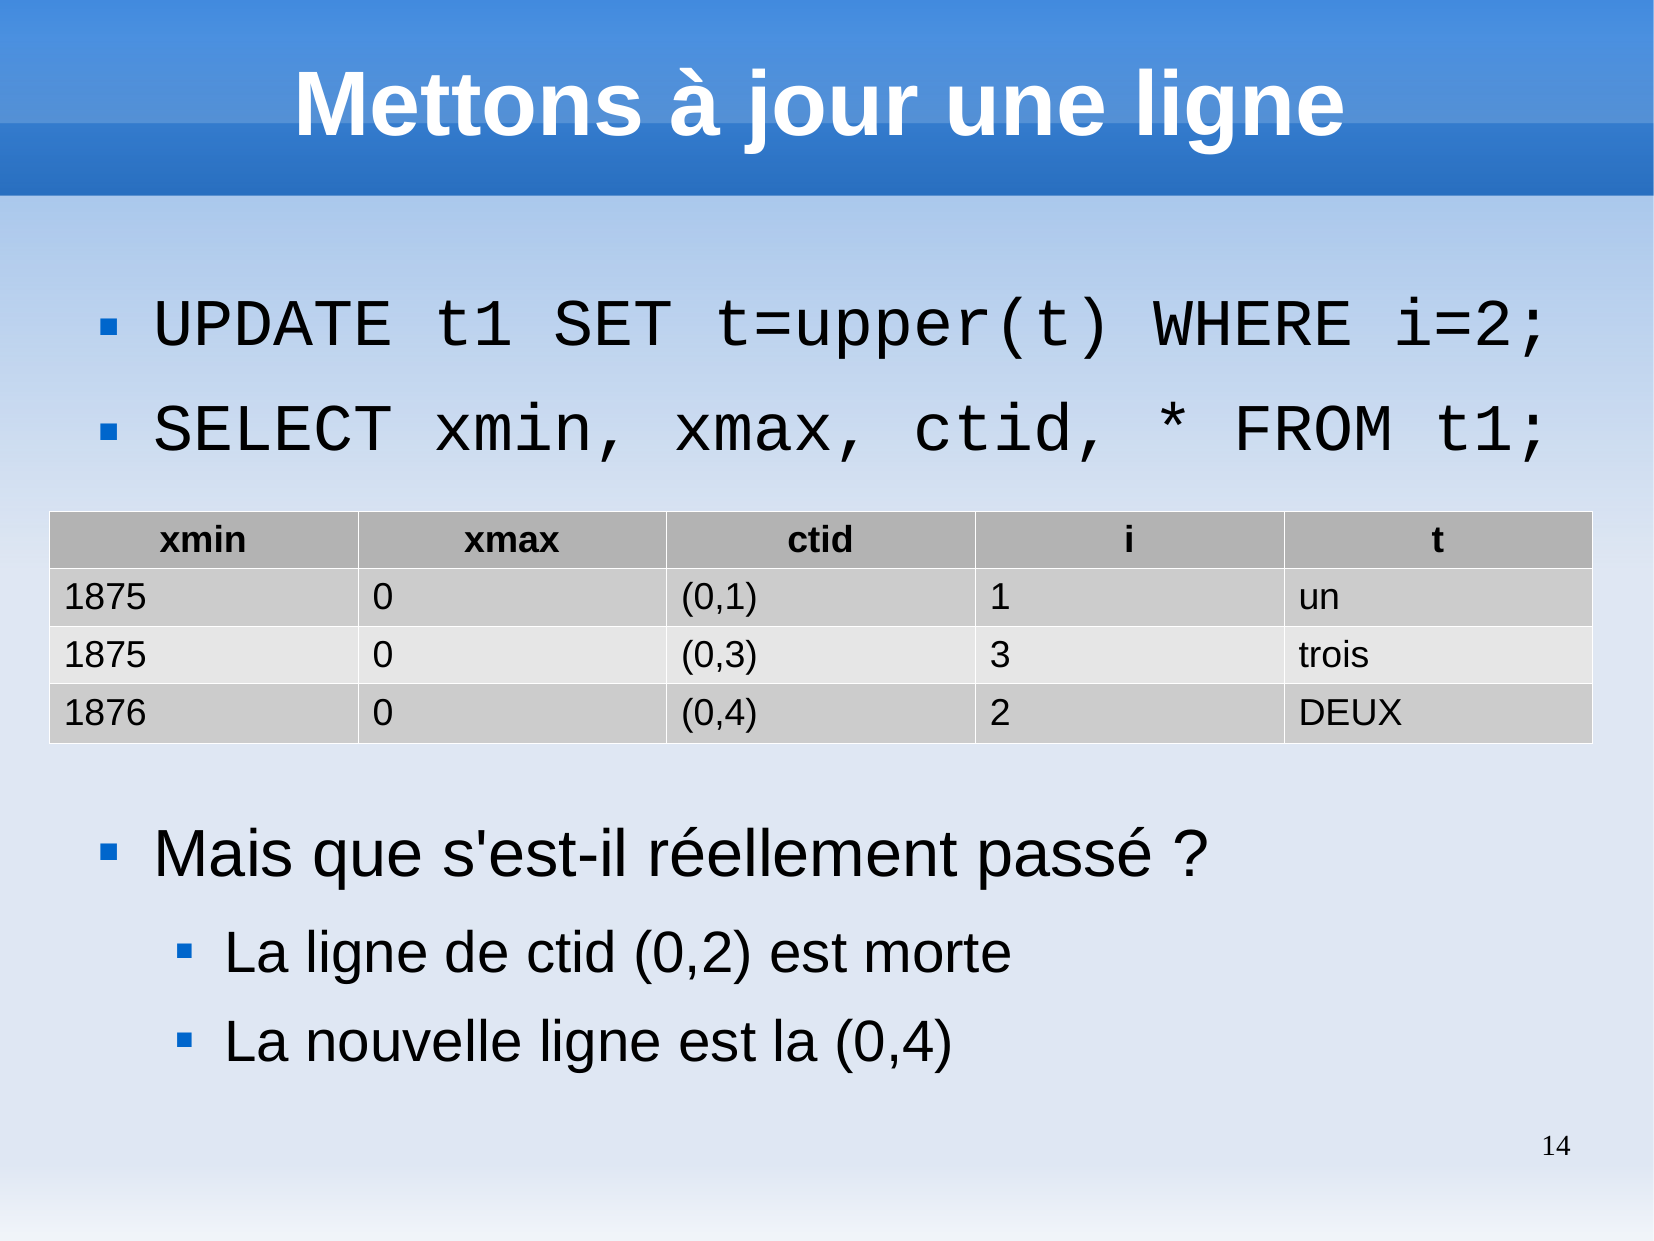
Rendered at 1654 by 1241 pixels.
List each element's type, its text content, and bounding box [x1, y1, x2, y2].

table_header i [976, 512, 1284, 568]
table_cell 0 [359, 627, 666, 683]
table_cell 1875 [50, 569, 358, 626]
table_cell 2 [976, 684, 1284, 743]
table_cell (0,3) [667, 627, 975, 683]
table_cell 3 [976, 627, 1284, 683]
list UPDATE t1 SET t=upper(t) WHERE i=2; SELECT xmin, xmax, ctid, * FROM t1; Mais que s'est-il réellement passé ? La ligne de ctid (0,2) est morte La nouvelle ligne est la (0,4) [82, 744, 1571, 1094]
list UPDATE t1 SET t=upper(t) WHERE i=2; SELECT xmin, xmax, ctid, * FROM t1; Mais que s'est-il réellement passé ? La ligne de ctid (0,2) est morte La nouvelle ligne est la (0,4) [82, 290, 1571, 511]
title Mettons à jour une ligne [76, 7, 1565, 200]
table_cell 1875 [50, 627, 358, 683]
picture [0, 0, 1654, 1241]
table_cell DEUX [1285, 684, 1592, 743]
table_cell (0,1) [667, 569, 975, 626]
table_cell (0,4) [667, 684, 975, 743]
table_header t [1285, 512, 1592, 568]
table_header xmax [359, 512, 666, 568]
table_cell 1 [976, 569, 1284, 626]
table_cell 0 [359, 569, 666, 626]
table_header ctid [667, 512, 975, 568]
table_cell 0 [359, 684, 666, 743]
table_cell un [1285, 569, 1592, 626]
table_header xmin [50, 512, 358, 568]
table_cell trois [1285, 627, 1592, 683]
table_cell 1876 [50, 684, 358, 743]
